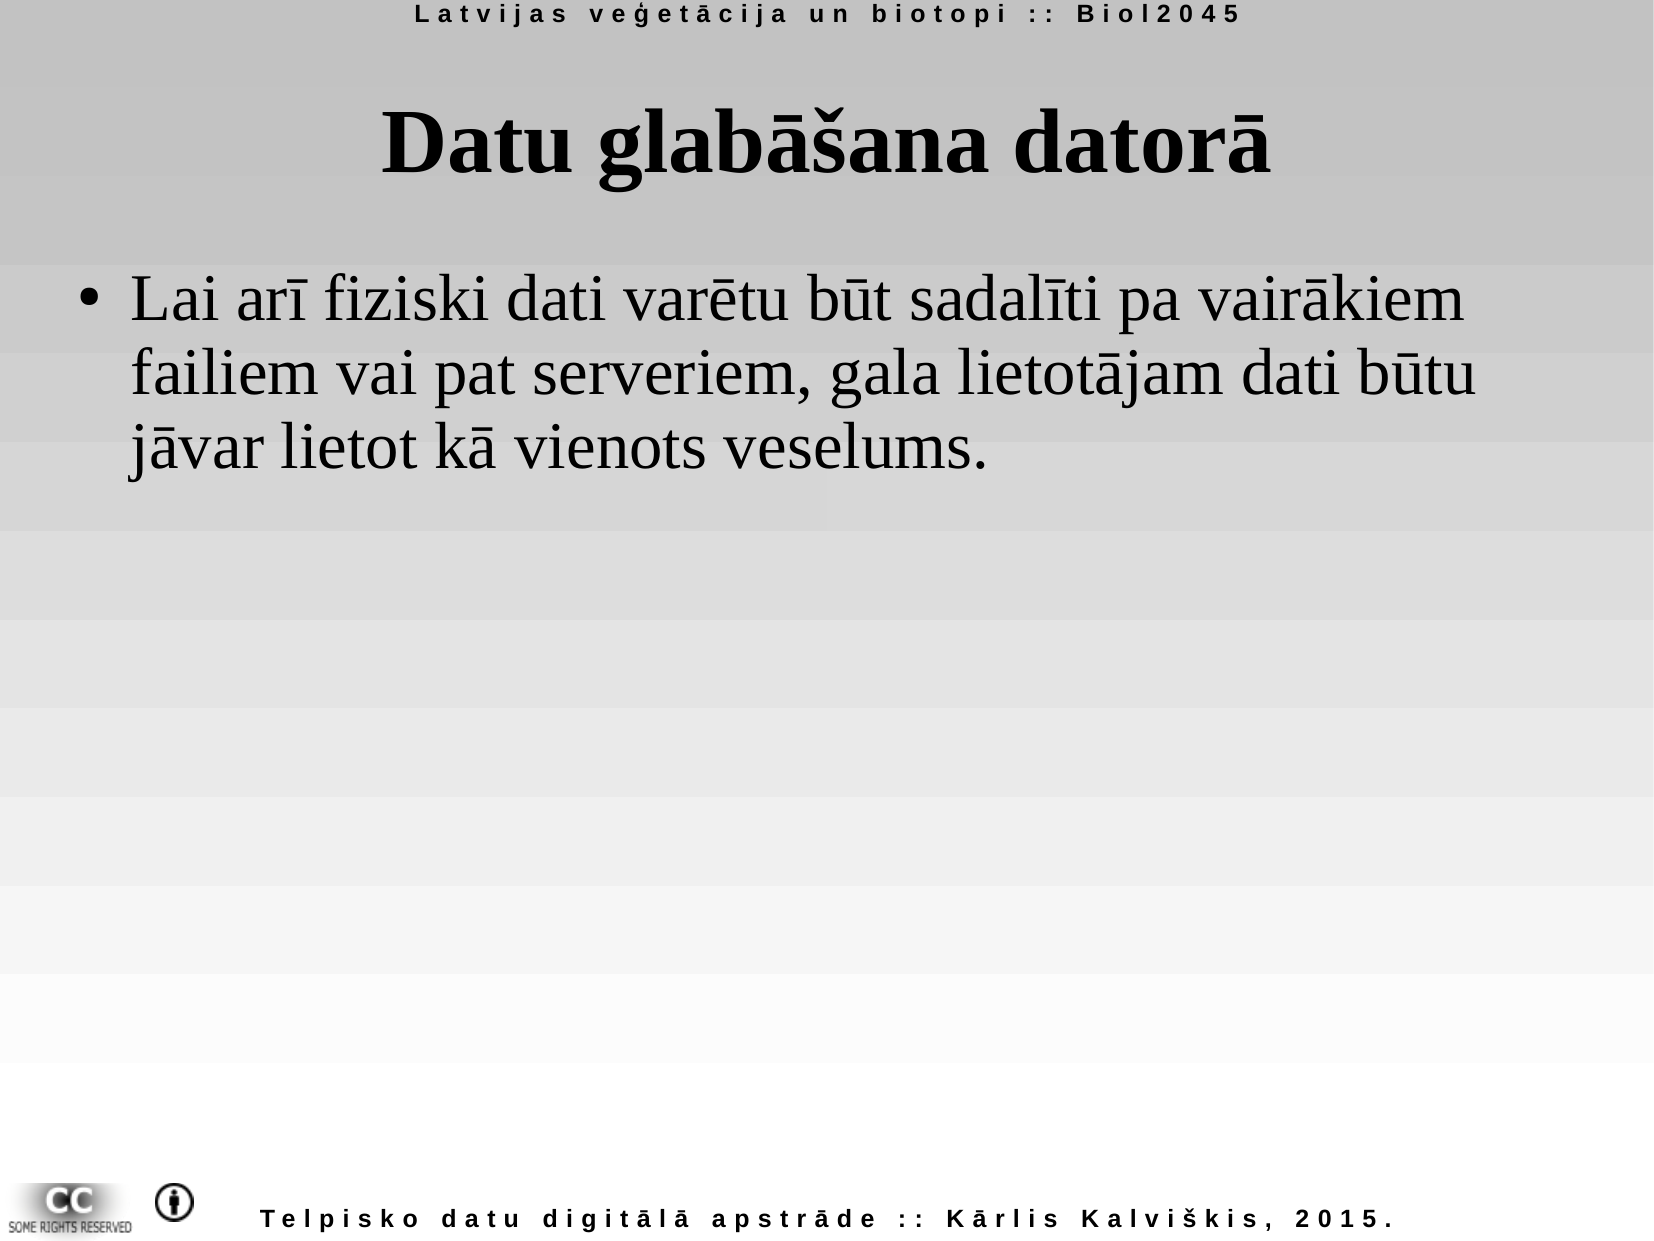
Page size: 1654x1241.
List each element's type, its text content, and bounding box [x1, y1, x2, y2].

title Datu glabāšana datorā [59, 37, 1596, 246]
list Lai arī fiziski dati varētu būt sadalīti pa vairākiem failiem vai pat serveriem, gala lietotājam dati būtu jāvar lietot kā vienots veselums. [59, 261, 1596, 1175]
picture [0, 0, 1654, 1241]
